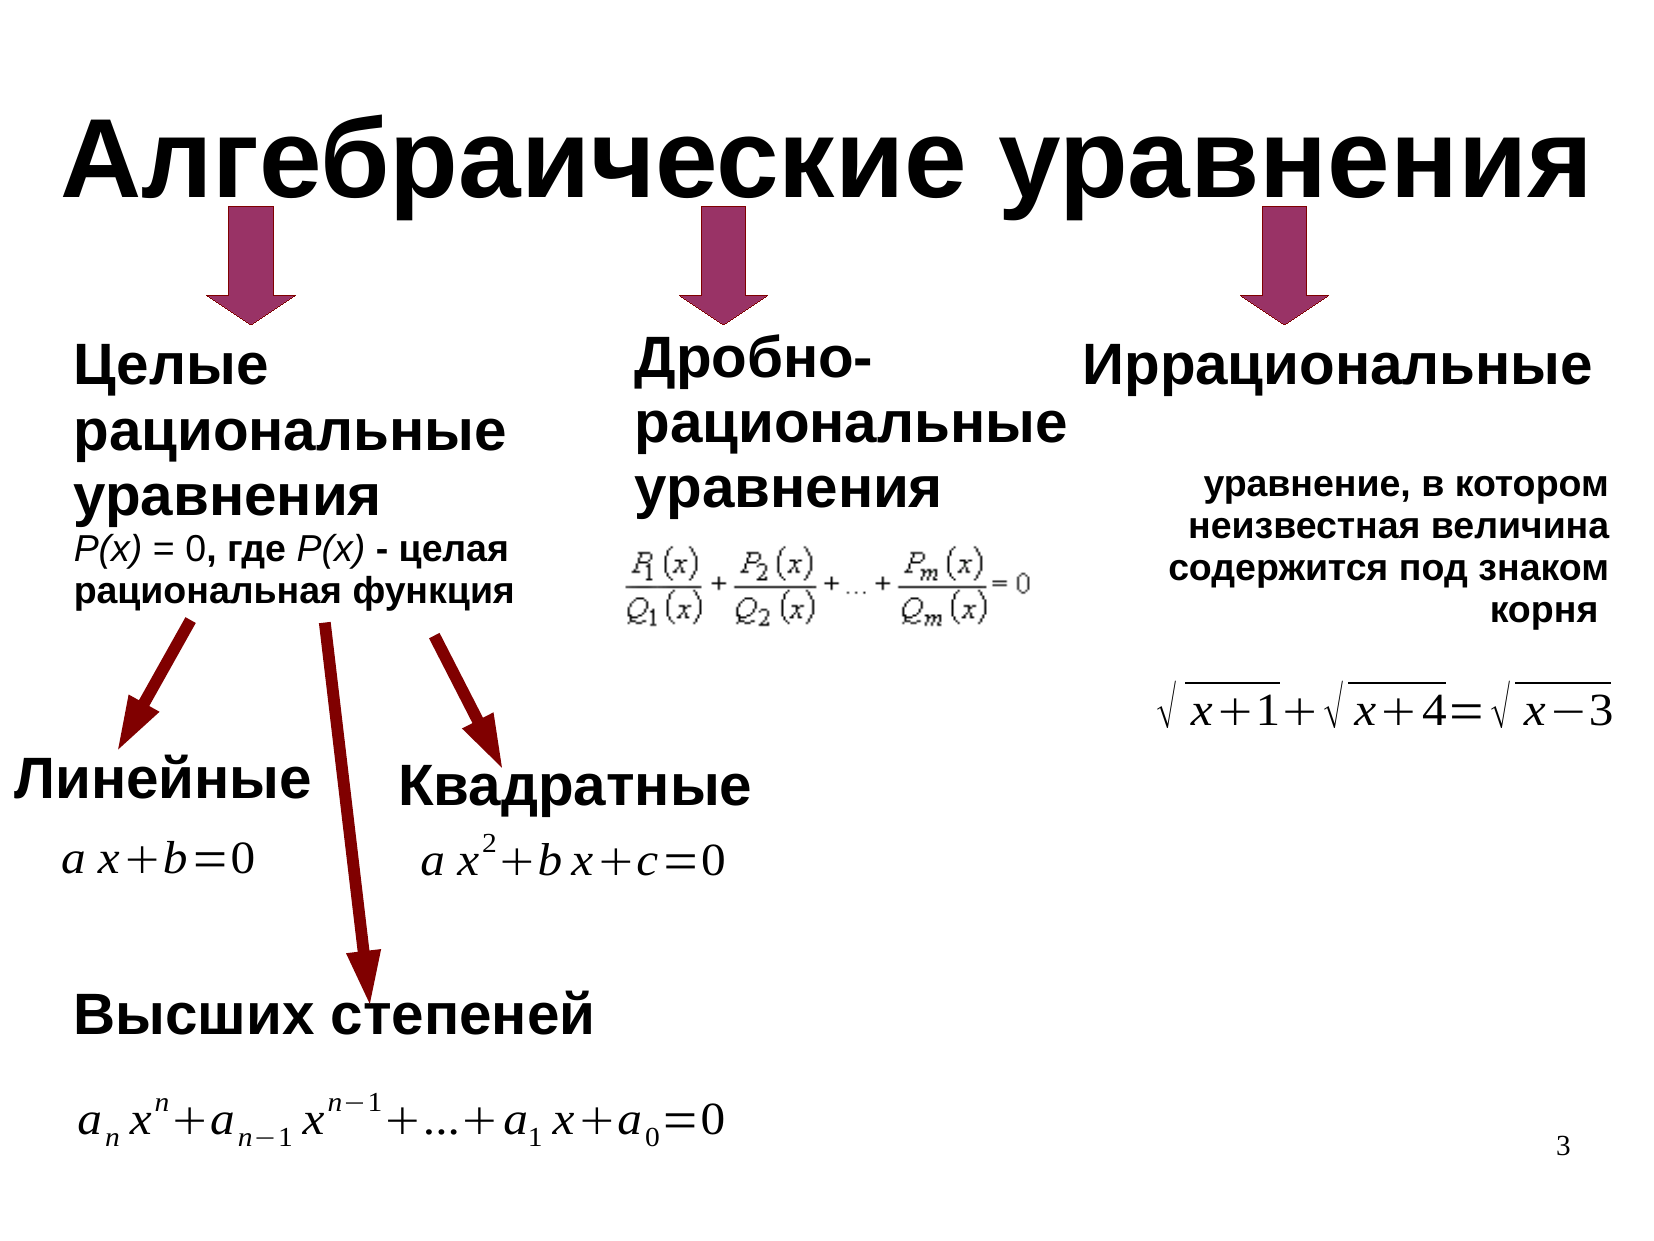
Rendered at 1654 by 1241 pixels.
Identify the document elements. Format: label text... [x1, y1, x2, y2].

text_box [206, 206, 296, 324]
picture [620, 543, 1034, 632]
chart [48, 833, 266, 886]
text_box Дробно-рациональные уравнения [620, 317, 1093, 528]
chart [408, 826, 739, 886]
text_box Целые рациональные уравнения P(x) = 0, где P(x) - целая рациональная функция [59, 324, 532, 619]
text_box Линейные [0, 738, 342, 827]
text_box Квадратные [383, 745, 768, 826]
text_box Линейные [345, 738, 355, 819]
text_box Алгебраические уравнения [29, 88, 1625, 229]
text_box [1240, 206, 1329, 325]
text_box [679, 206, 768, 325]
text_box Иррациональные уравнение, в котором неизвестная величина содержится под знаком корня [1062, 324, 1625, 638]
chart [1144, 679, 1625, 736]
chart [65, 1085, 739, 1152]
text_box Высших степеней [59, 974, 709, 1055]
